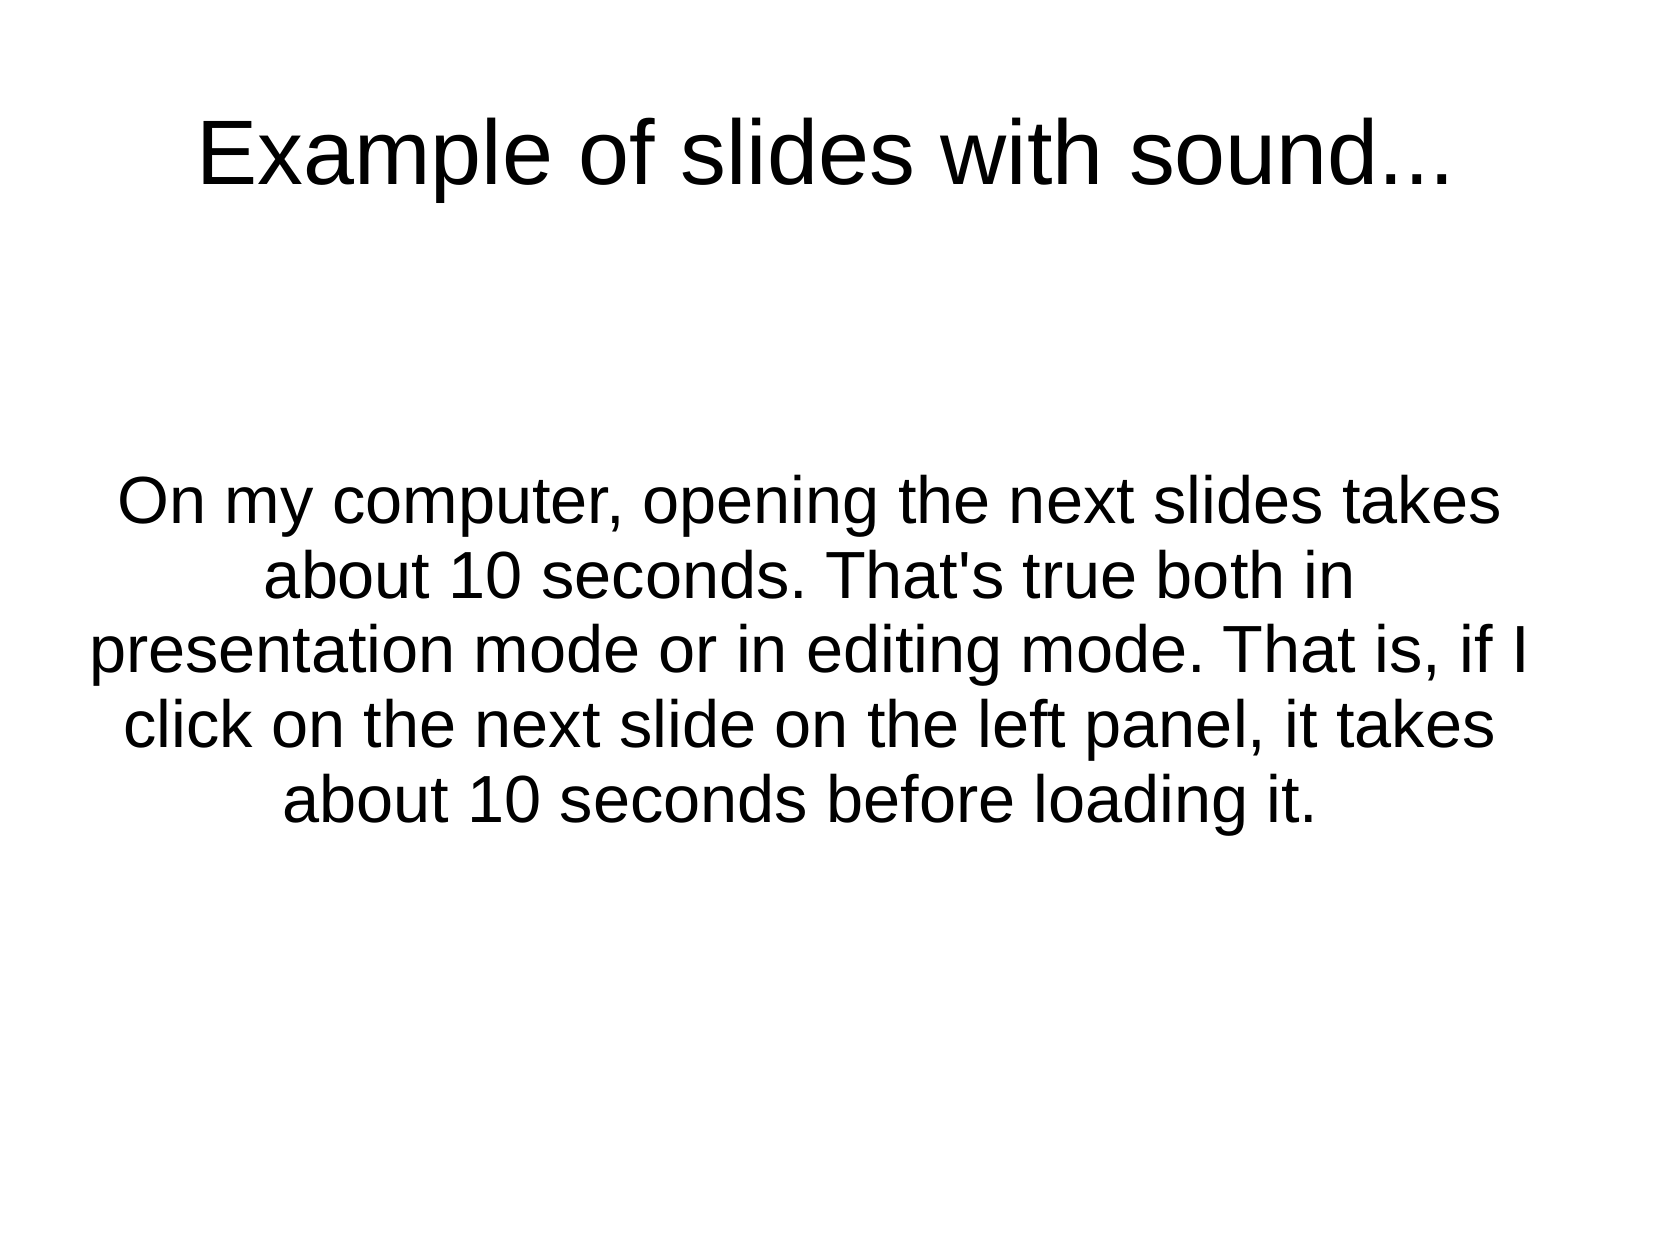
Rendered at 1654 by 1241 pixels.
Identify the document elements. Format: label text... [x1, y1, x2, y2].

subtitle On my computer, opening the next slides takes about 10 seconds. That's true both in presentation mode or in editing mode. That is, if I click on the next slide on the left panel, it takes about 10 seconds before loading it. [82, 290, 1538, 1010]
title Example of slides with sound... [82, 49, 1571, 257]
